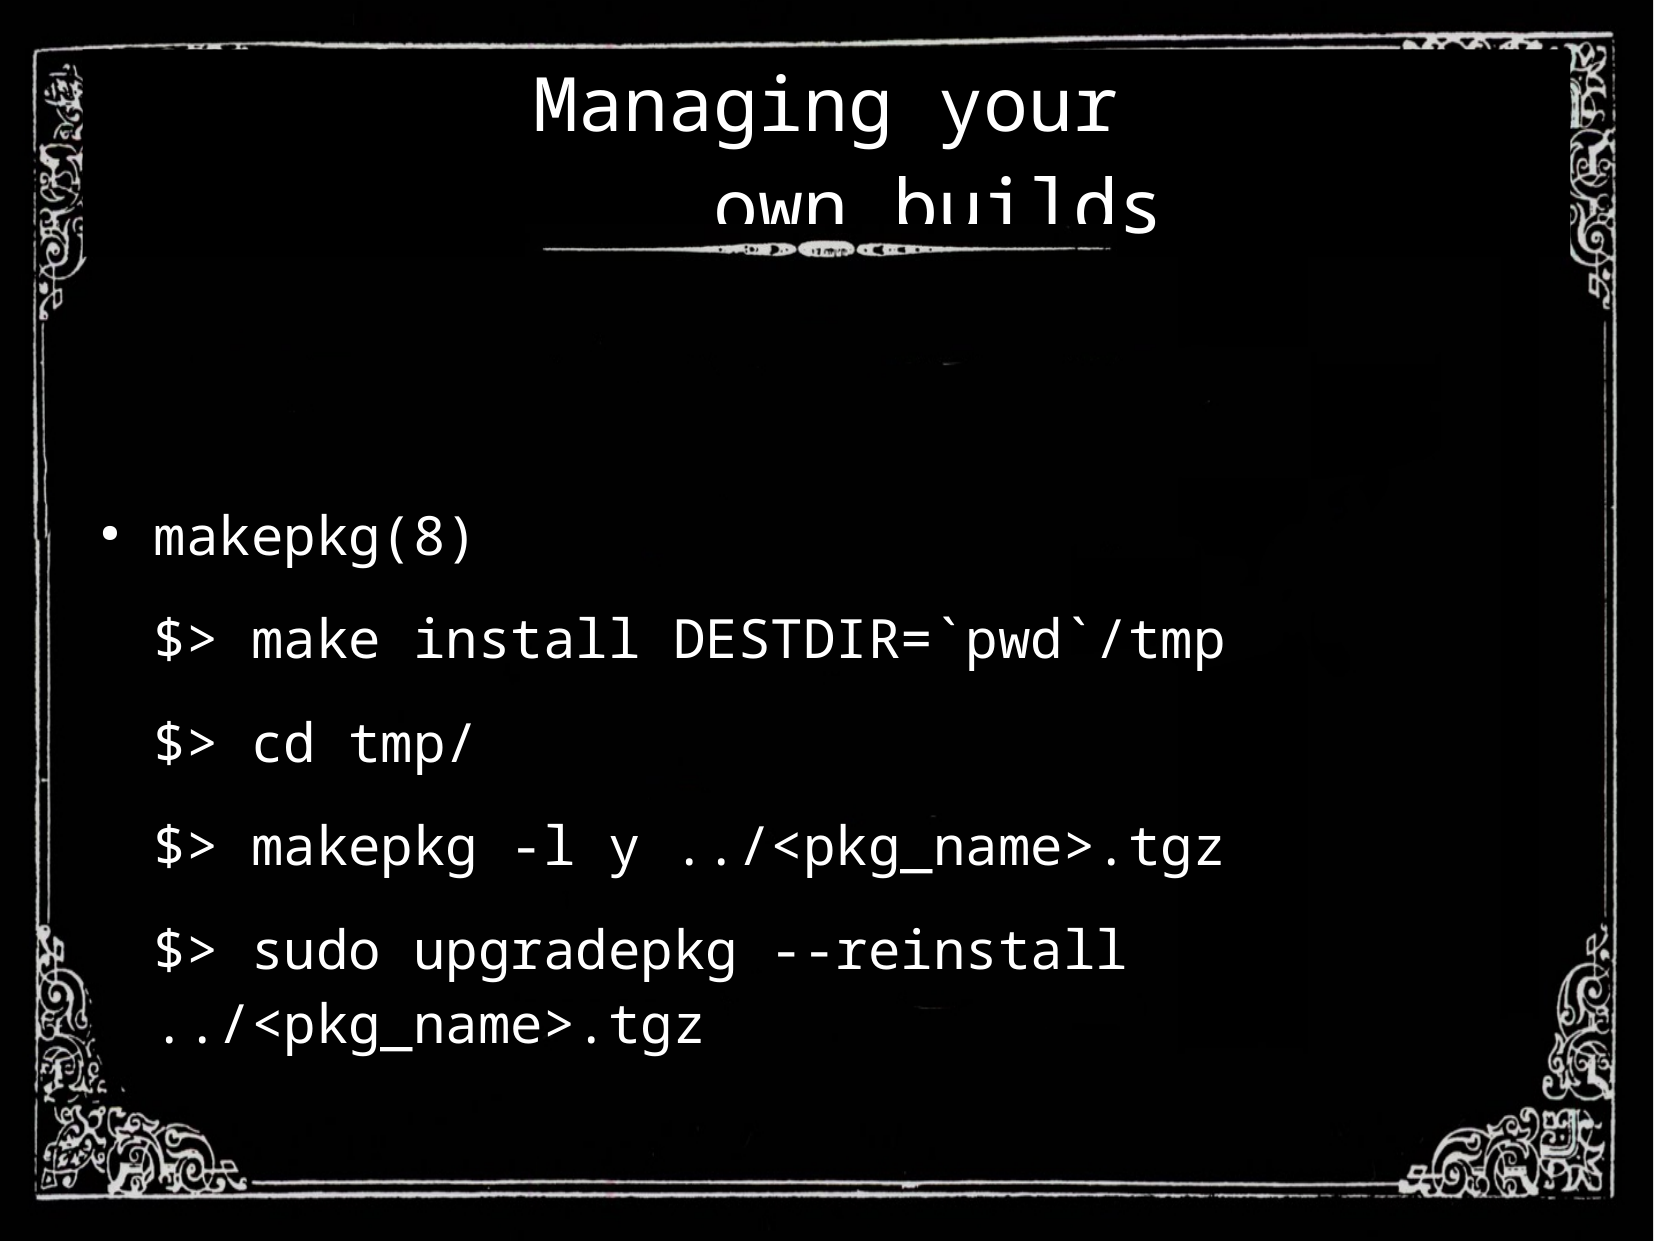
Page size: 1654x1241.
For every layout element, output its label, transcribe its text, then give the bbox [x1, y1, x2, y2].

list makepkg(8) $> make install DESTDIR=`pwd`/tmp $> cd tmp/ $> makepkg -l y ../<pkg_name>.tgz $> sudo upgradepkg --reinstall ../<pkg_name>.tgz [82, 290, 1501, 1109]
title Managing your own builds [82, 49, 1571, 257]
picture [0, 0, 1654, 1241]
